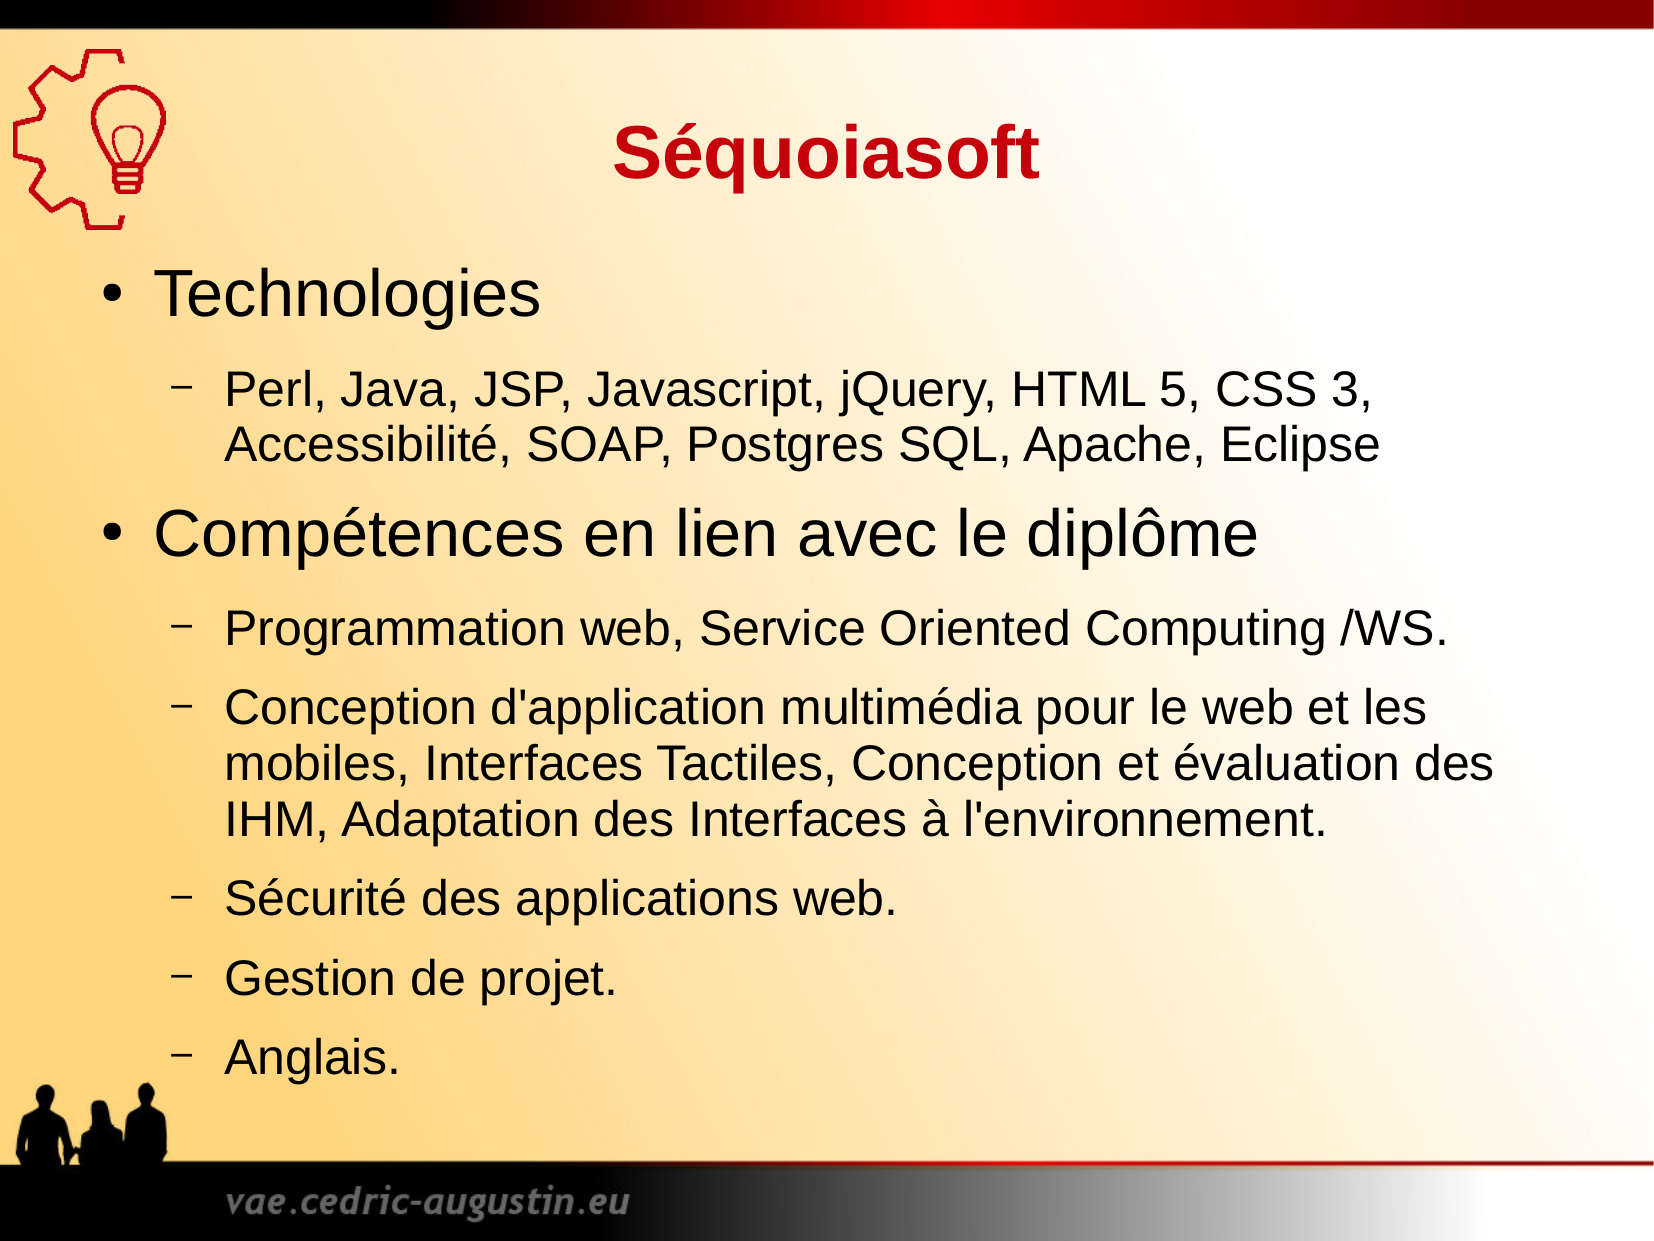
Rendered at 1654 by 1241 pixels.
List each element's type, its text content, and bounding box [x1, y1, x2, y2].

list Technologies Perl, Java, JSP, Javascript, jQuery, HTML 5, CSS 3, Accessibilité, SOAP, Postgres SQL, Apache, Eclipse Compétences en lien avec le diplôme Programmation web, Service Oriented Computing /WS. Conception d'application multimédia pour le web et les mobiles, Interfaces Tactiles, Conception et évaluation des IHM, Adaptation des Interfaces à l'environnement. Sécurité des applications web. Gestion de projet. Anglais. [82, 256, 1571, 1099]
picture [0, 0, 1654, 1241]
title Séquoiasoft [82, 49, 1571, 256]
